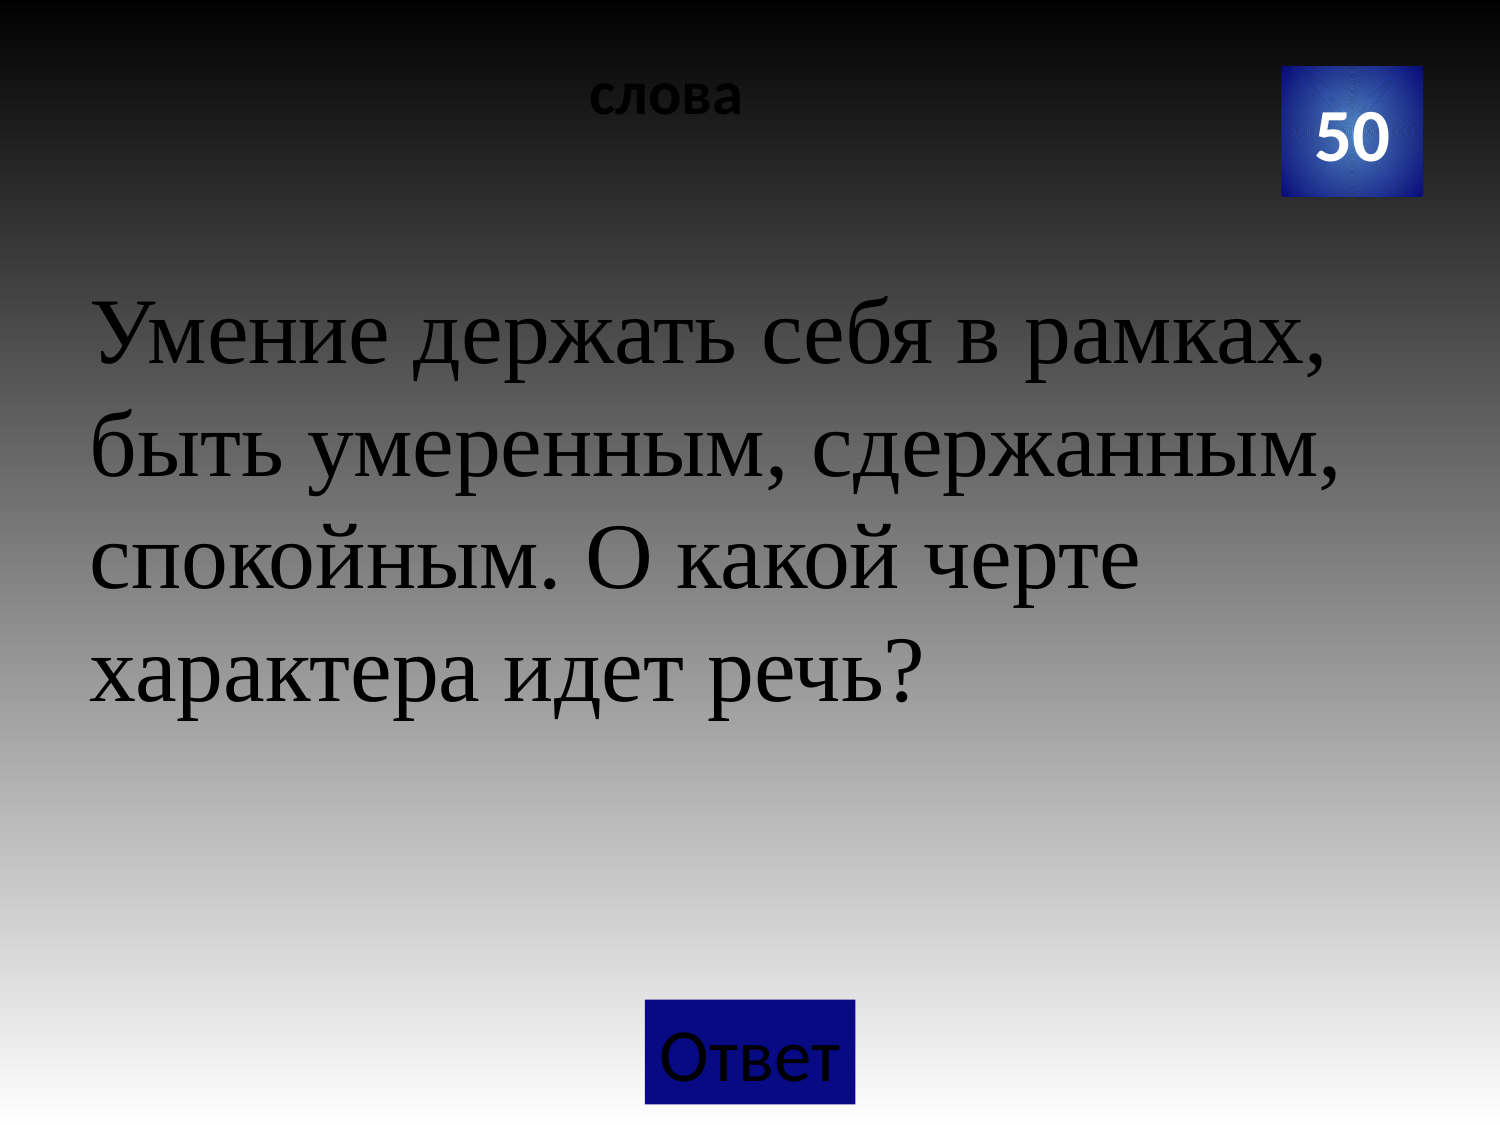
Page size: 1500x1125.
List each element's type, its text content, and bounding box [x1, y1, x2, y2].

text_box 50 [1281, 66, 1424, 197]
title слова [75, 45, 1258, 233]
list Умение держать себя в рамках, быть умеренным, сдержанным, спокойным. О какой черте характера идет речь? [75, 262, 1425, 1000]
